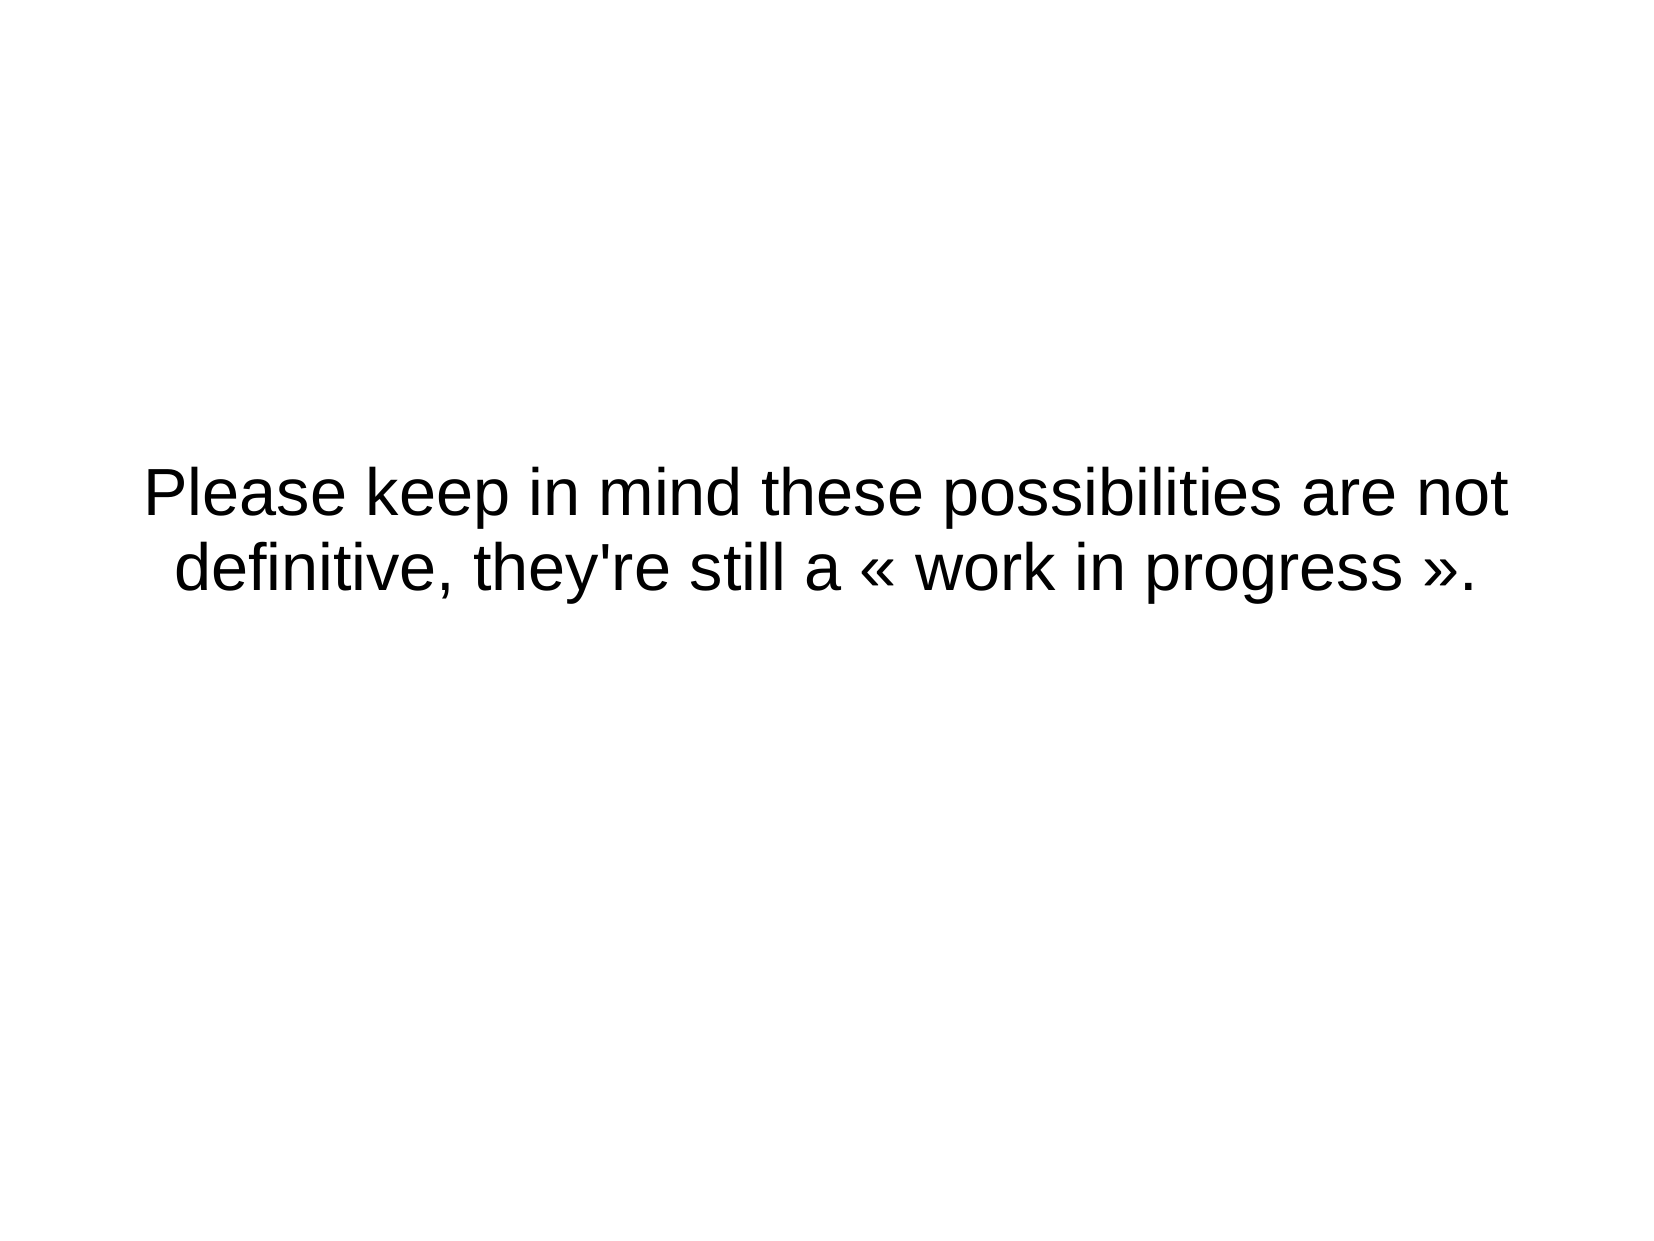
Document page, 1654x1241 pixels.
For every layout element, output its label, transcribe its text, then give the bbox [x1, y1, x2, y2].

subtitle Please keep in mind these possibilities are not definitive, they're still a « work in progress ». [82, 49, 1571, 1010]
